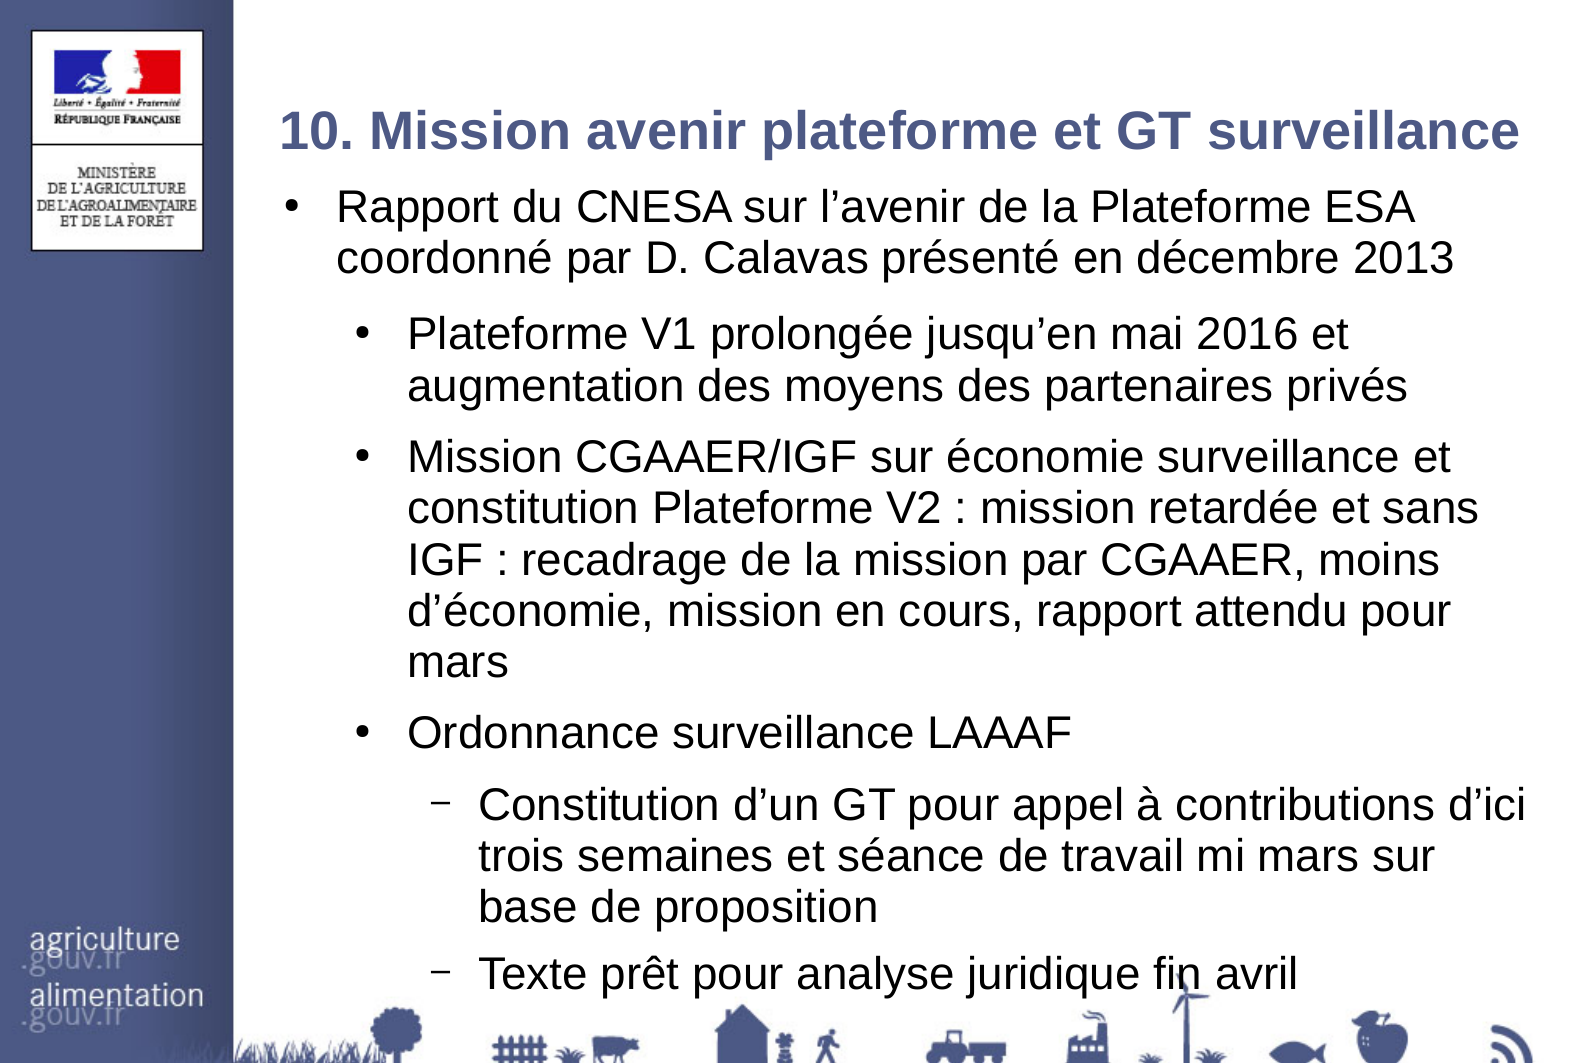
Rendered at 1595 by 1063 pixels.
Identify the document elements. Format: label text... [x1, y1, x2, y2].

list Rapport du CNESA sur l’avenir de la Plateforme ESA coordonné par D. Calavas présenté en décembre 2013 Plateforme V1 prolongée jusqu’en mai 2016 et augmentation des moyens des partenaires privés Mission CGAAER/IGF sur économie surveillance et constitution Plateforme V2 : mission retardée et sans IGF : recadrage de la mission par CGAAER, moins d’économie, mission en cours, rapport attendu pour mars Ordonnance surveillance LAAAF Constitution d’un GT pour appel à contributions d’ici trois semaines et séance de travail mi mars sur base de proposition Texte prêt pour analyse juridique fin avril [265, 180, 1536, 996]
title 10. Mission avenir plateforme et GT surveillance [265, 49, 1536, 180]
picture [0, 0, 1595, 1063]
